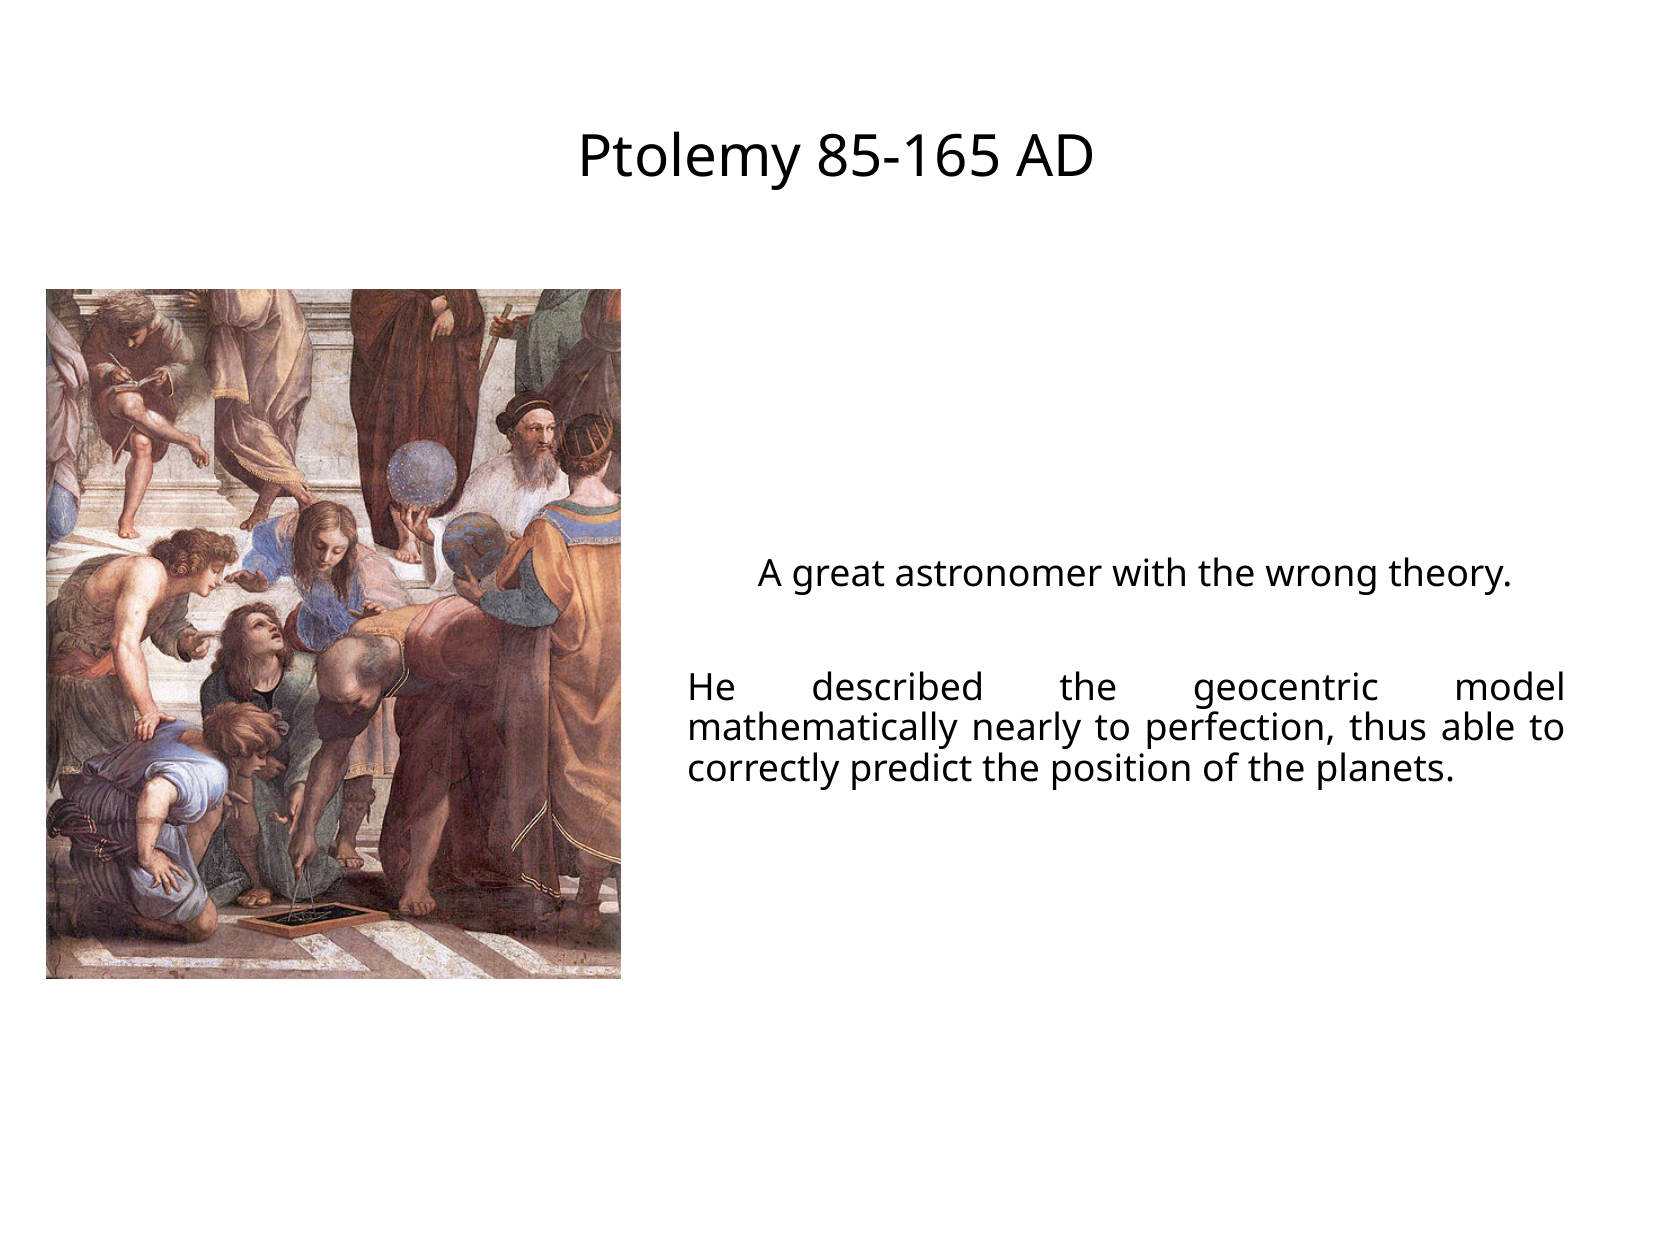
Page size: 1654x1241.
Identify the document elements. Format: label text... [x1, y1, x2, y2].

title Ptolemy 85-165 AD [82, 49, 1571, 257]
list A great astronomer with the wrong theory. He described the geocentric model mathematically nearly to perfection, thus able to correctly predict the position of the planets. [672, 546, 1582, 1241]
picture [46, 289, 621, 979]
